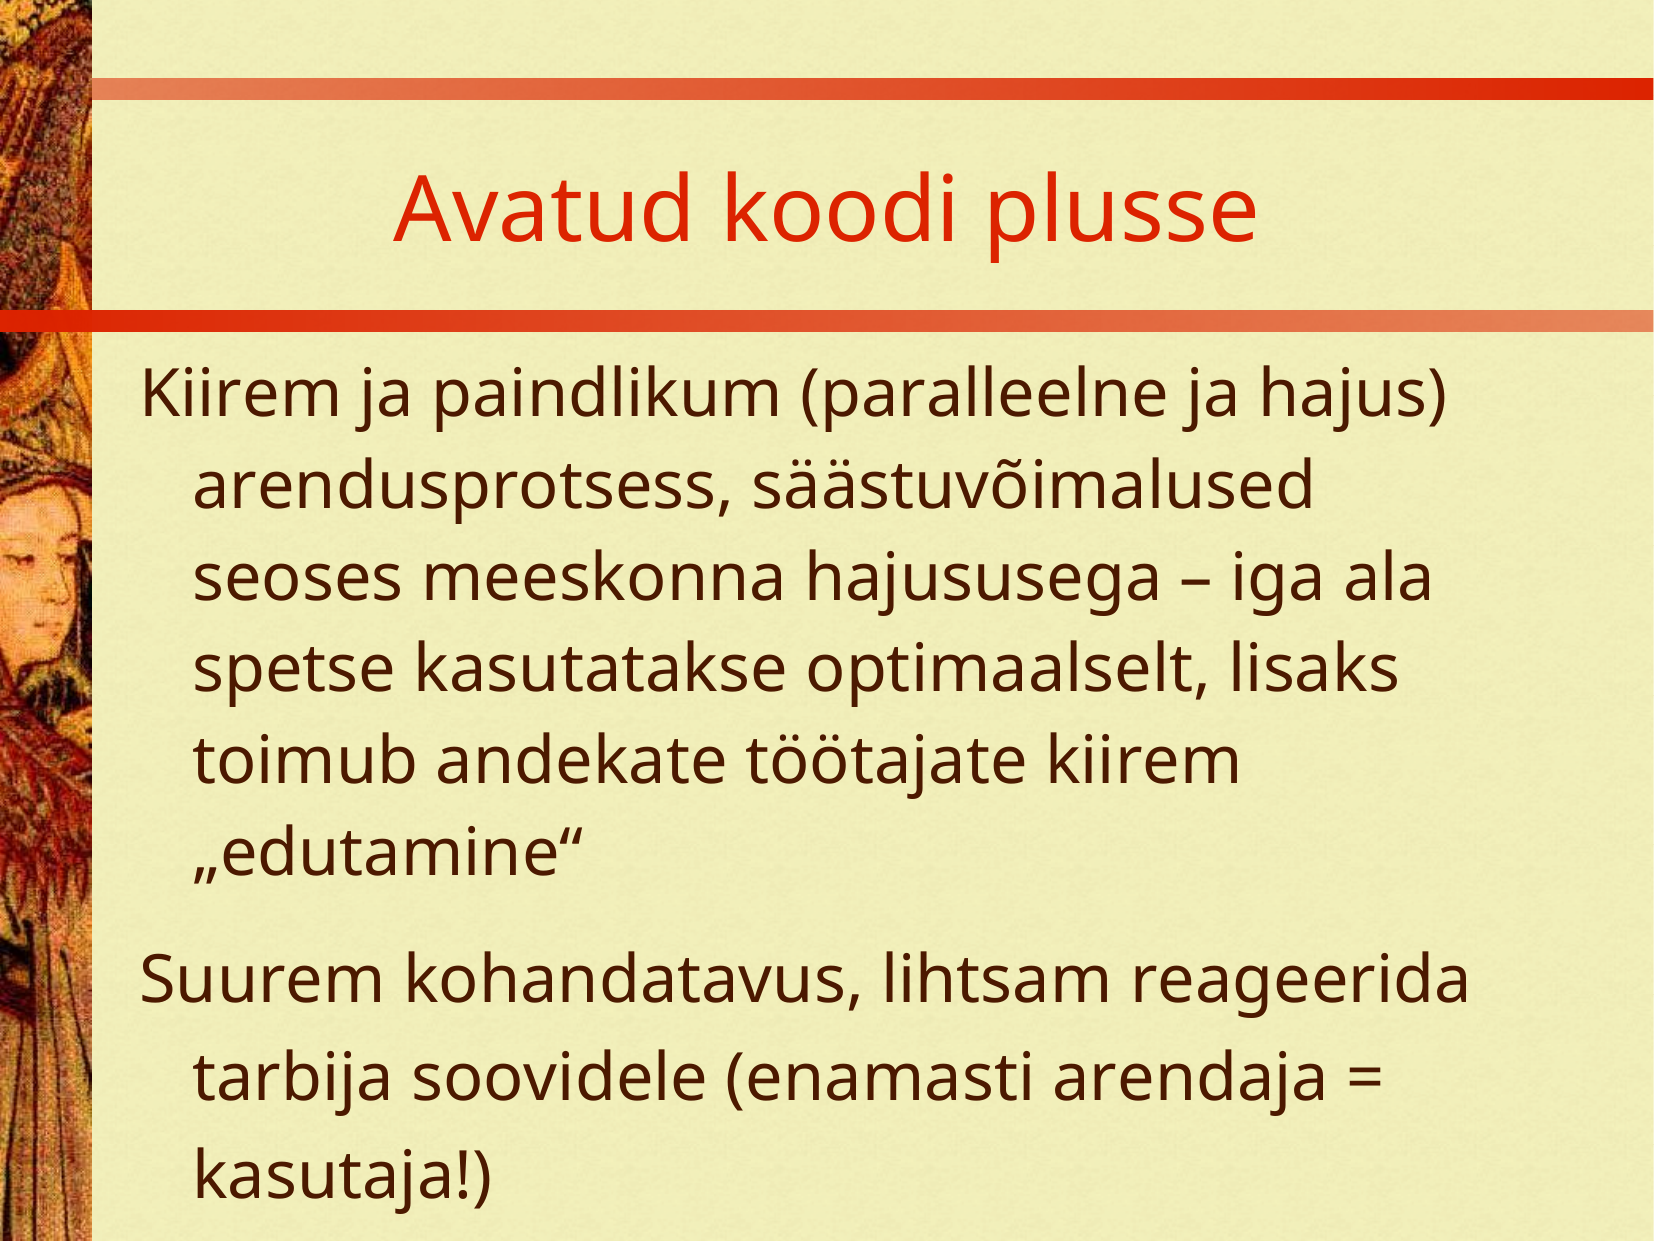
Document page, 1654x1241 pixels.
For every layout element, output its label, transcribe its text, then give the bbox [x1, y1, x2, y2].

list Kiirem ja paindlikum (paralleelne ja hajus) arendusprotsess, säästuvõimalused seoses meeskonna hajususega – iga ala spetse kasutatakse optimaalselt, lisaks toimub andekate töötajate kiirem „edutamine“ Suurem kohandatavus, lihtsam reageerida tarbija soovidele (enamasti arendaja = kasutaja!) Uued, sageli ootamatud funktsionaalsused ning nende kiirem toetamine, parem kvaliteedikontroll [121, 344, 1534, 1172]
picture [0, 332, 1654, 1241]
title Avatud koodi plusse [121, 102, 1534, 311]
picture [0, 0, 1654, 310]
